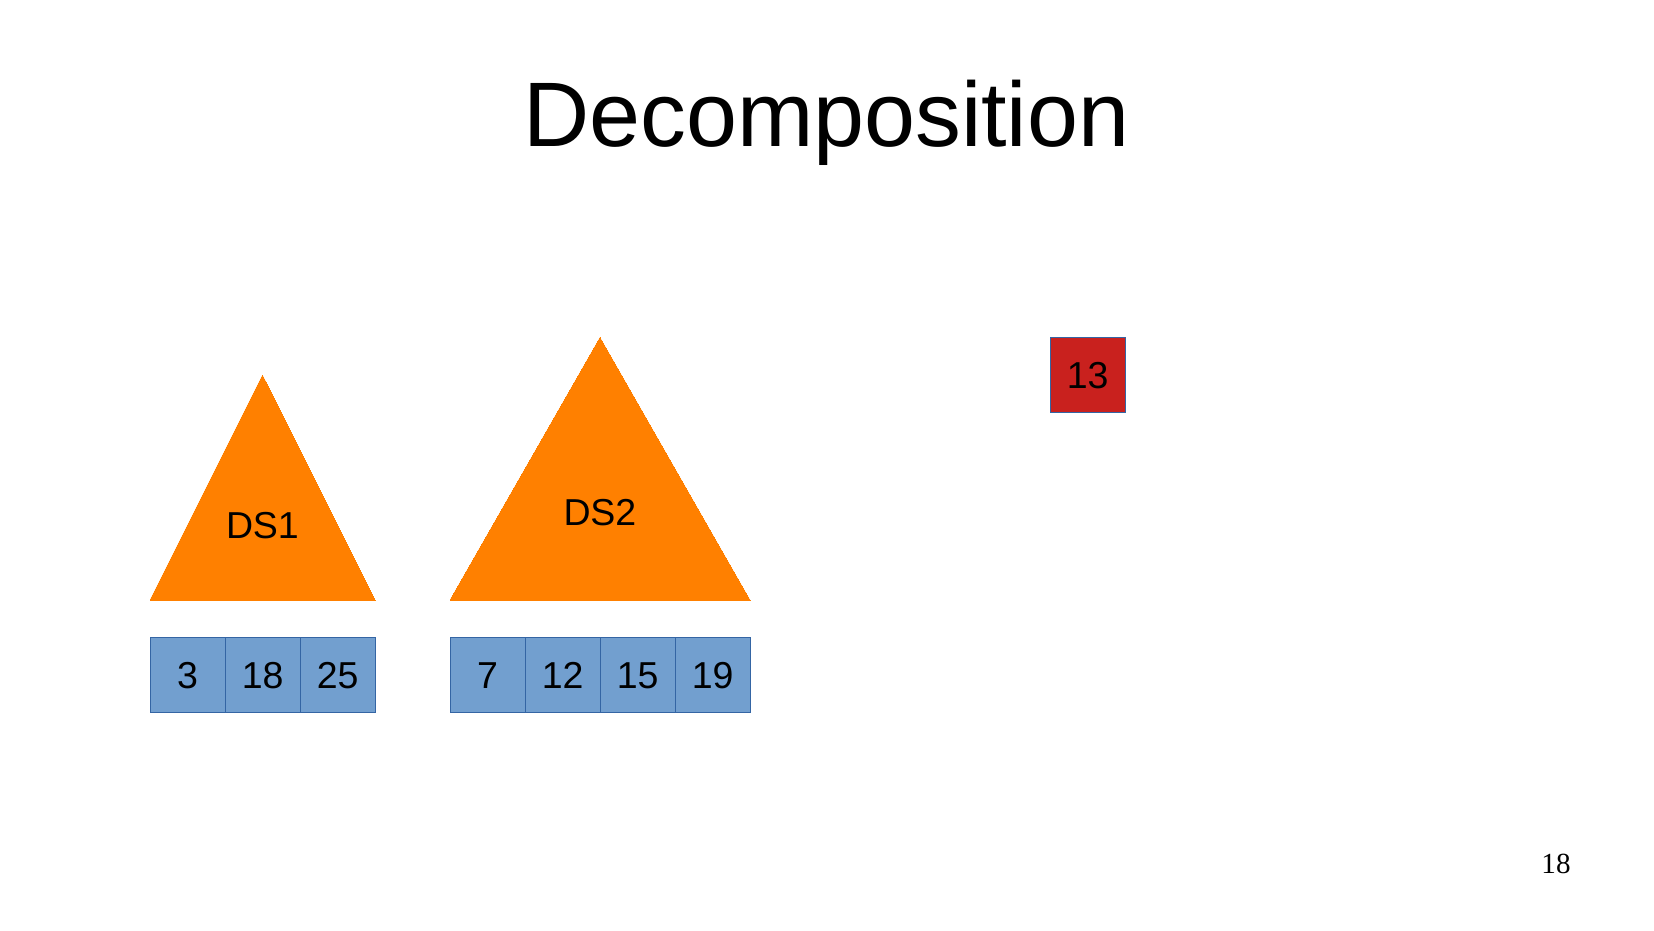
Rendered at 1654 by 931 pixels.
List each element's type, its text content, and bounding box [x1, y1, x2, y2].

text_box 13 [1050, 337, 1126, 413]
text_box 19 [676, 637, 751, 713]
text_box 25 [301, 637, 376, 713]
text_box 15 [600, 637, 676, 713]
title Decomposition [82, 37, 1571, 193]
text_box DS2 [450, 337, 751, 601]
text_box 7 [450, 637, 526, 713]
text_box DS1 [150, 375, 376, 601]
text_box 3 [150, 637, 225, 713]
text_box 18 [225, 637, 301, 713]
text_box 12 [526, 637, 600, 713]
